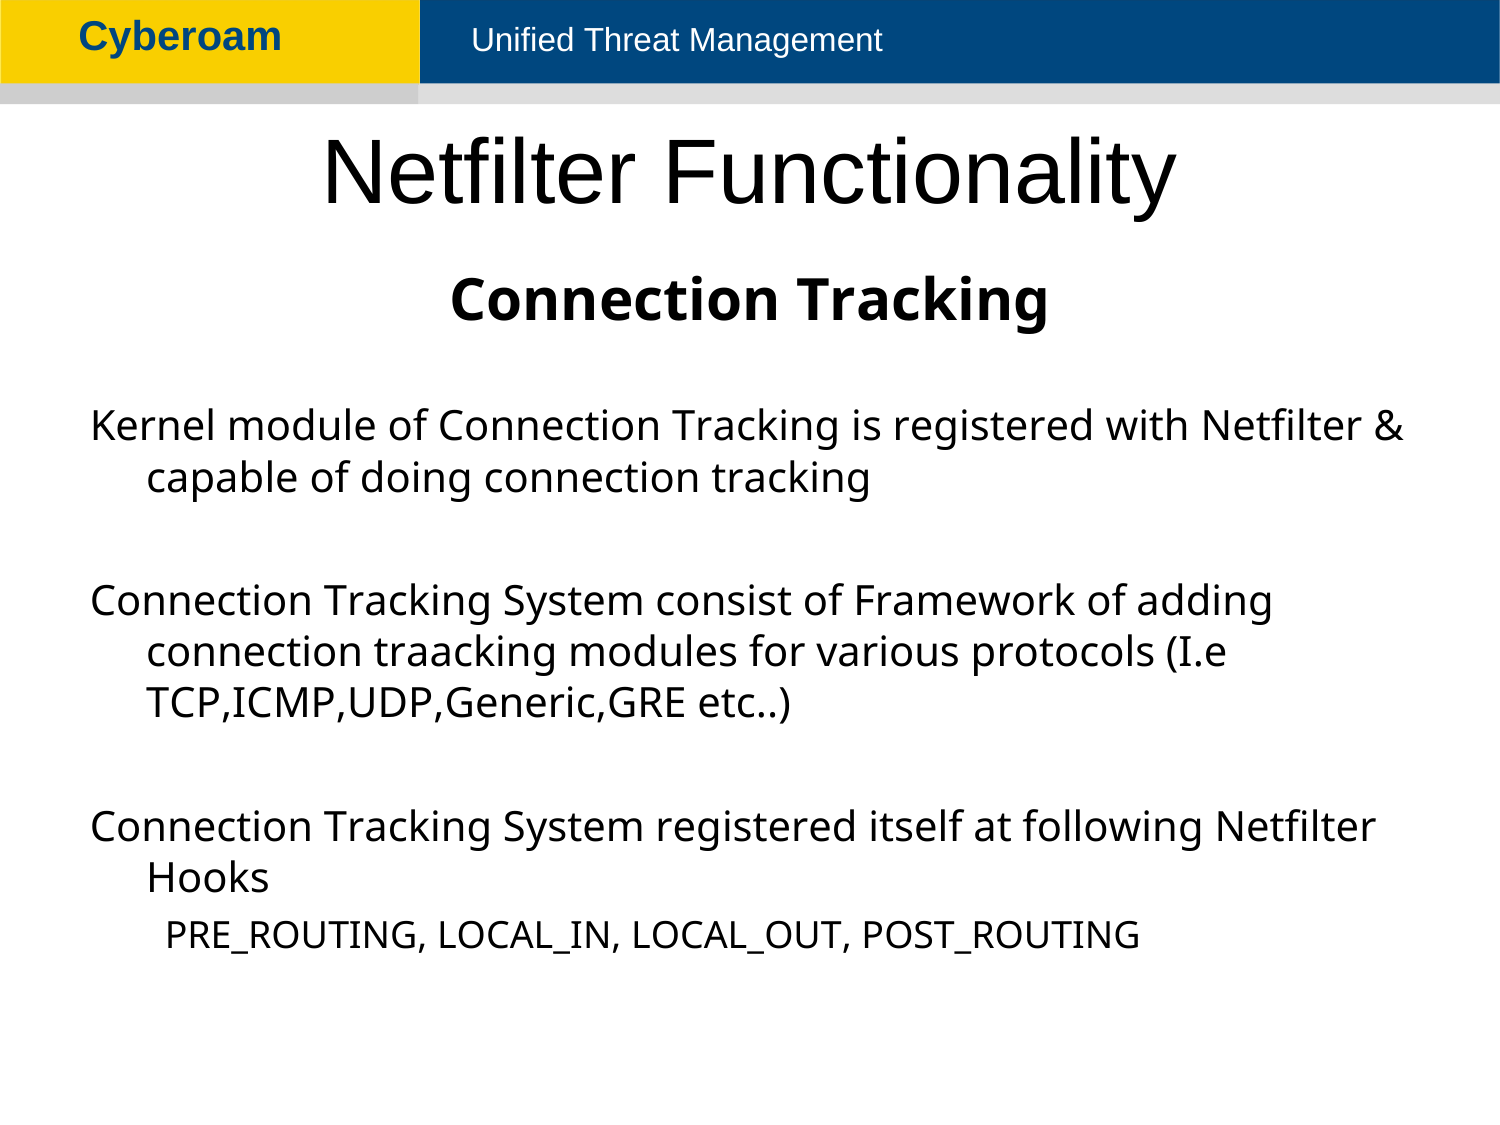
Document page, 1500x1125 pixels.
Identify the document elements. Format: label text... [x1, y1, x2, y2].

list Connection Tracking Kernel module of Connection Tracking is registered with Netfilter & capable of doing connection tracking Connection Tracking System consist of Framework of adding connection traacking modules for various protocols (I.e TCP,ICMP,UDP,Generic,GRE etc..) Connection Tracking System registered itself at following Netfilter Hooks PRE_ROUTING, LOCAL_IN, LOCAL_OUT, POST_ROUTING [75, 262, 1426, 1063]
picture [0, 0, 1500, 83]
title Netfilter Functionality [75, 112, 1426, 233]
